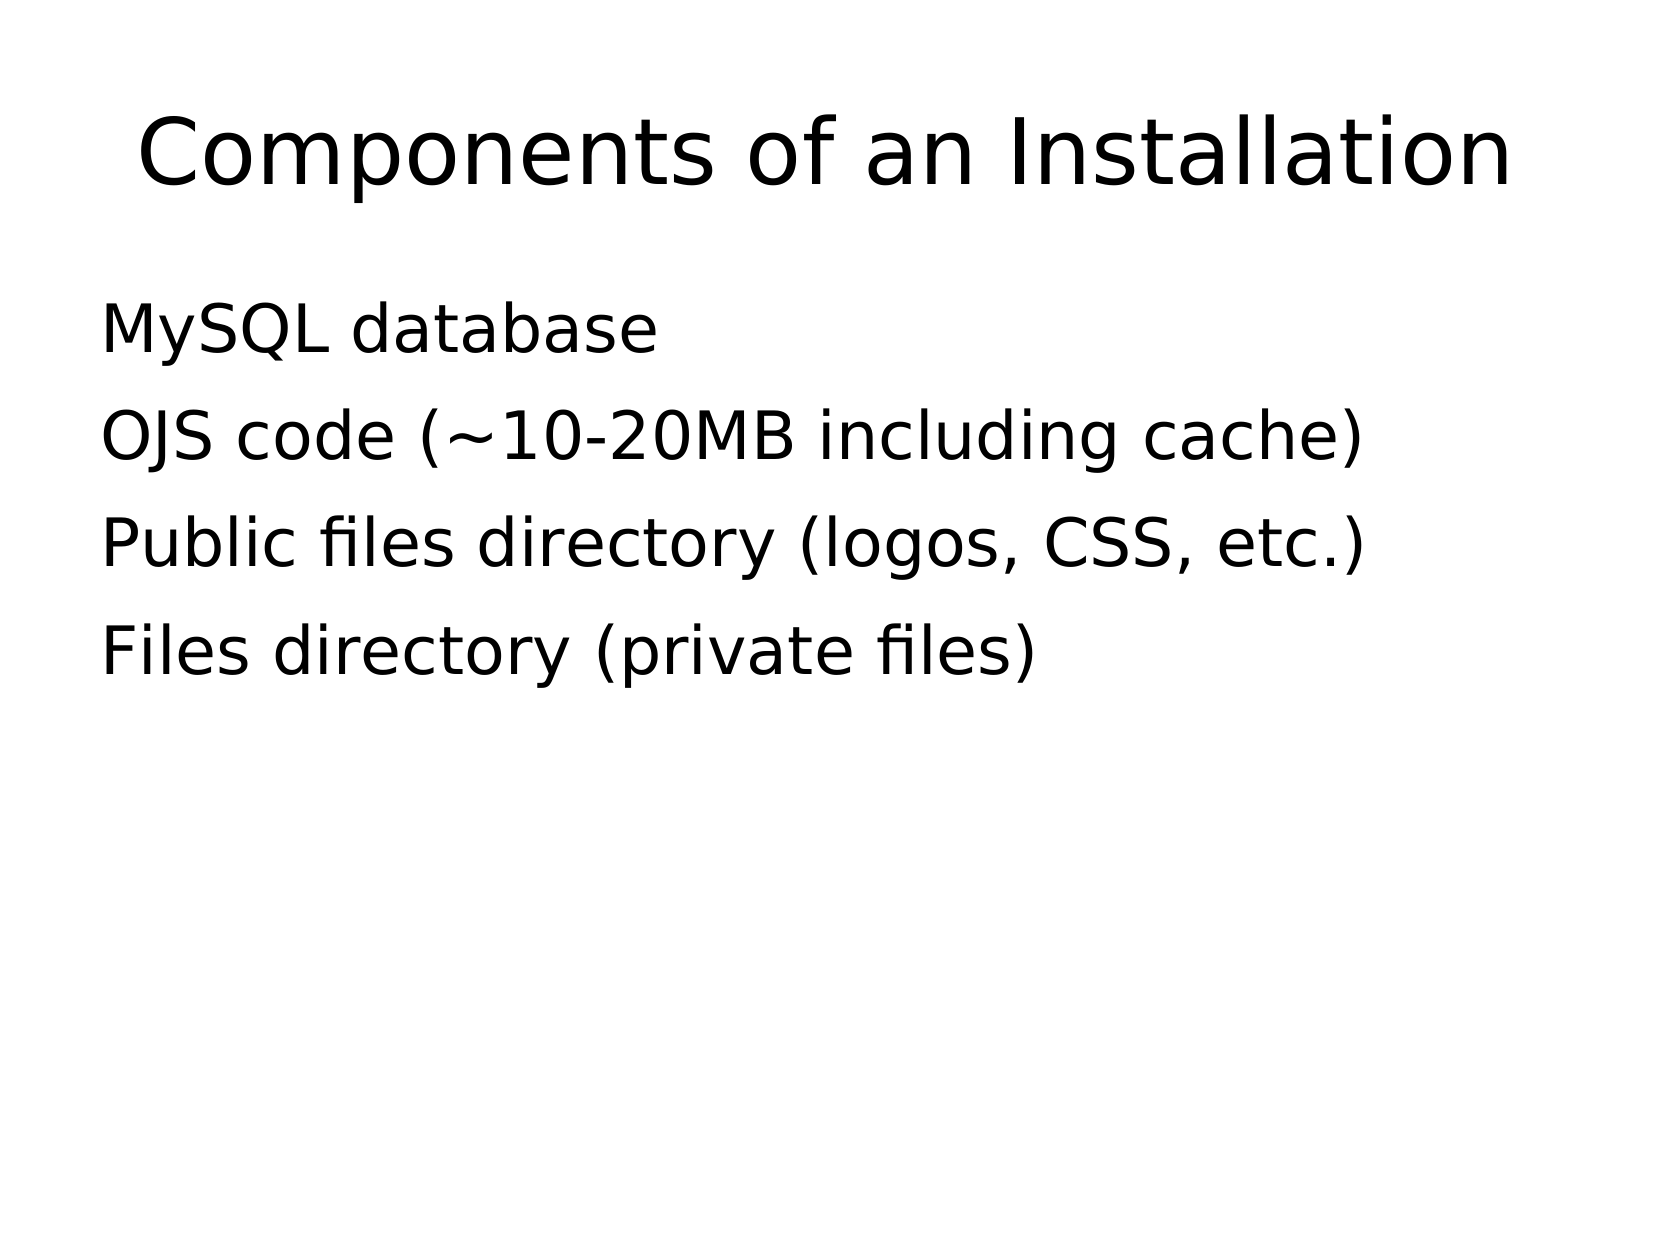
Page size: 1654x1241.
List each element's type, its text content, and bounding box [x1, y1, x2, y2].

title Components of an Installation [82, 56, 1571, 250]
list MySQL database OJS code (~10-20MB including cache) Public files directory (logos, CSS, etc.) Files directory (private files) [82, 290, 1571, 1094]
